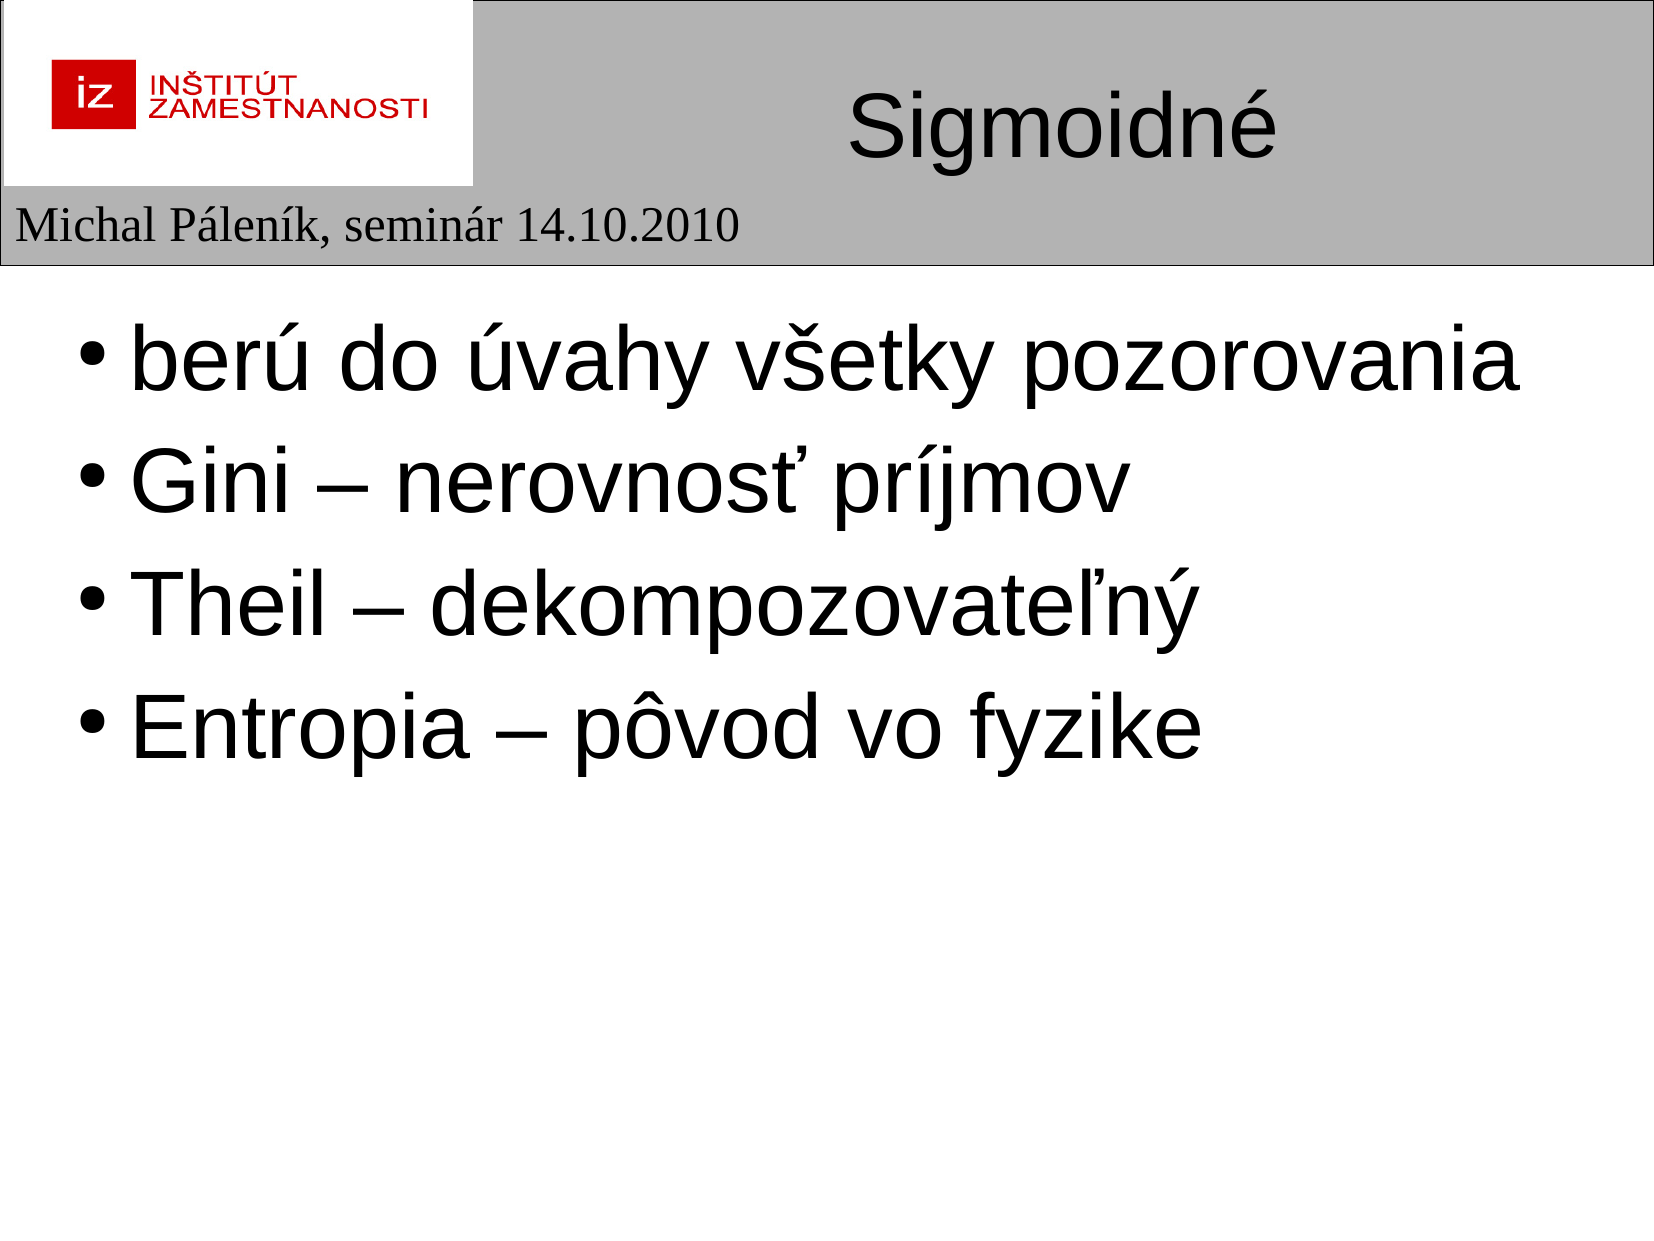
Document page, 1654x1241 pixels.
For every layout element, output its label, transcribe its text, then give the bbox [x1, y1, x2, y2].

list berú do úvahy všetky pozorovania Gini – nerovnosť príjmov Theil – dekompozovateľný Entropia – pôvod vo fyzike [59, 324, 1625, 1167]
title Sigmoidné [561, 37, 1565, 229]
picture [4, 0, 473, 186]
